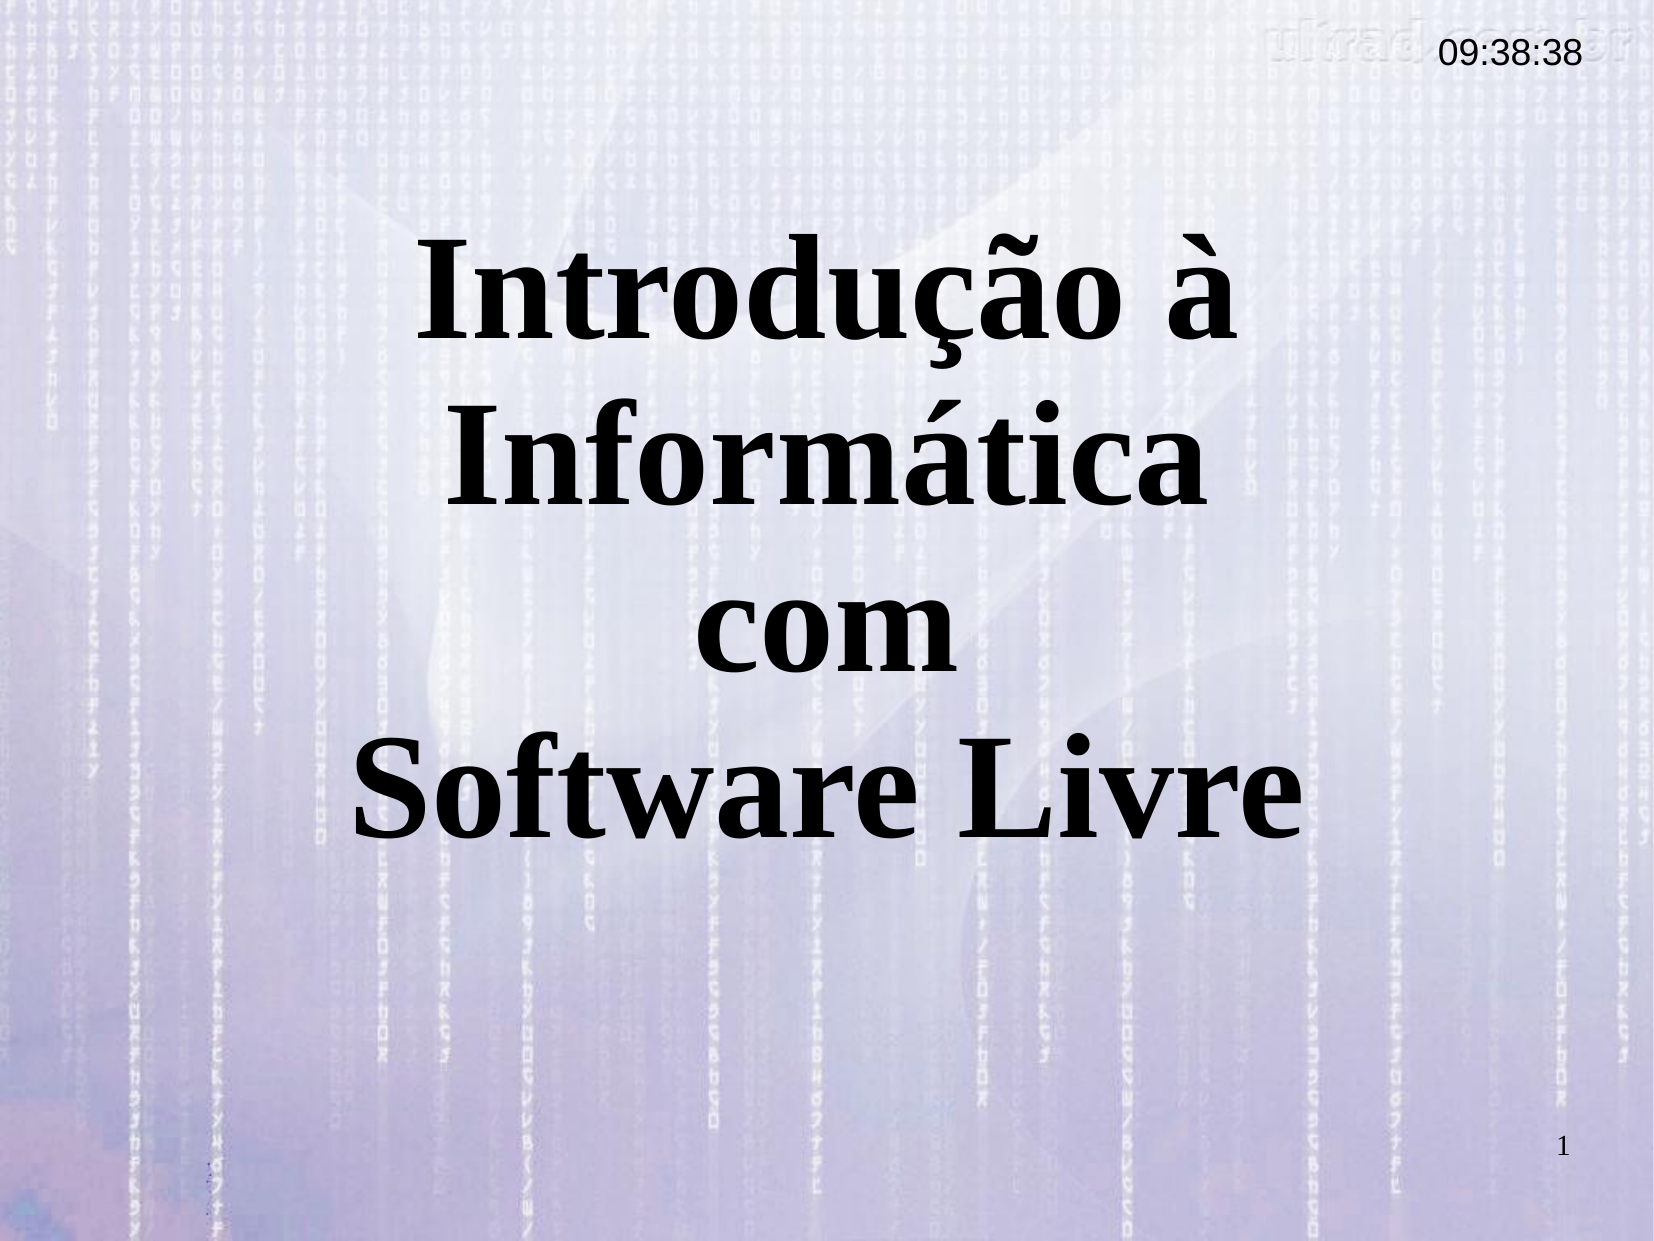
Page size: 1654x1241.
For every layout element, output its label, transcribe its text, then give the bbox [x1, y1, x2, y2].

text_box 12:04:16 [1423, 23, 1631, 94]
text_box Introdução à Informática com Software Livre [29, 59, 1625, 1099]
picture [0, 0, 1654, 1241]
